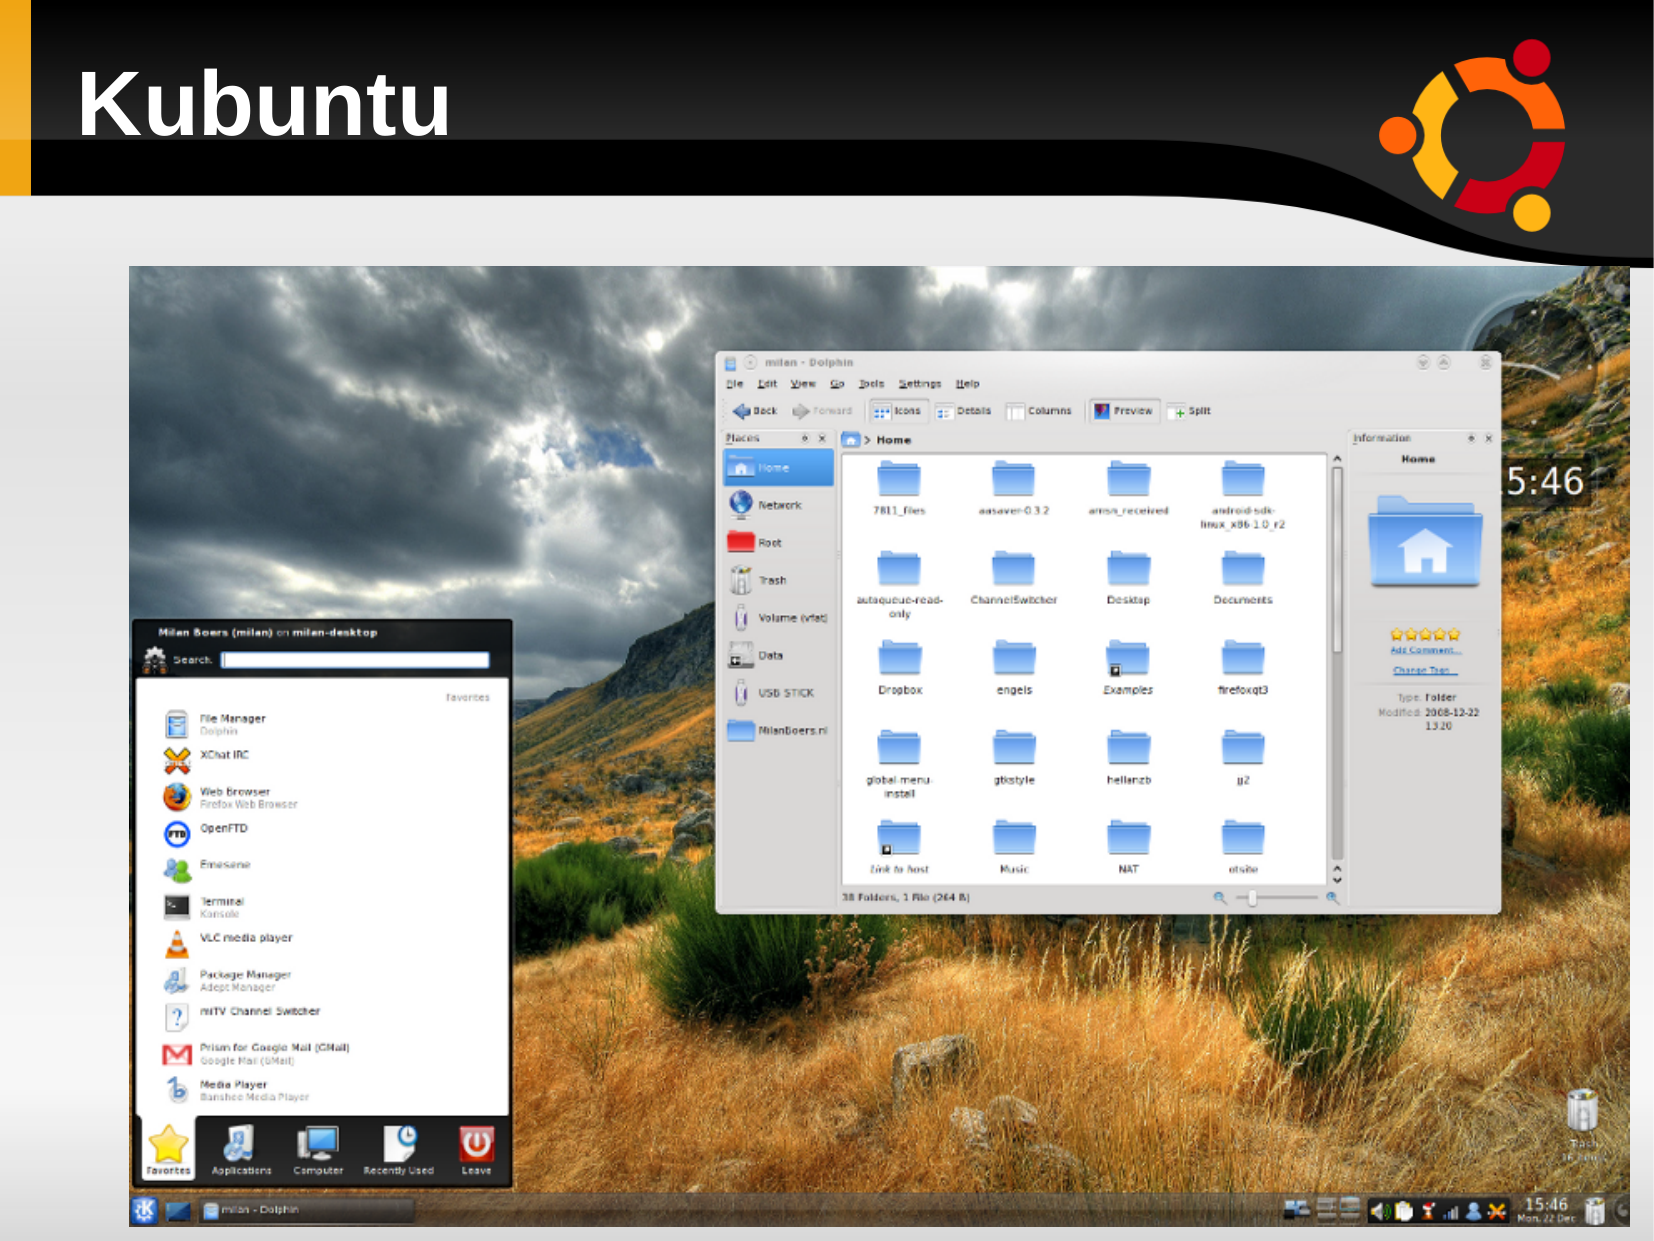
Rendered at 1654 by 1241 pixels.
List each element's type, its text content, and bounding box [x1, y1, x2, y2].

title Kubuntu [76, 7, 1565, 200]
picture [0, 0, 1654, 1241]
